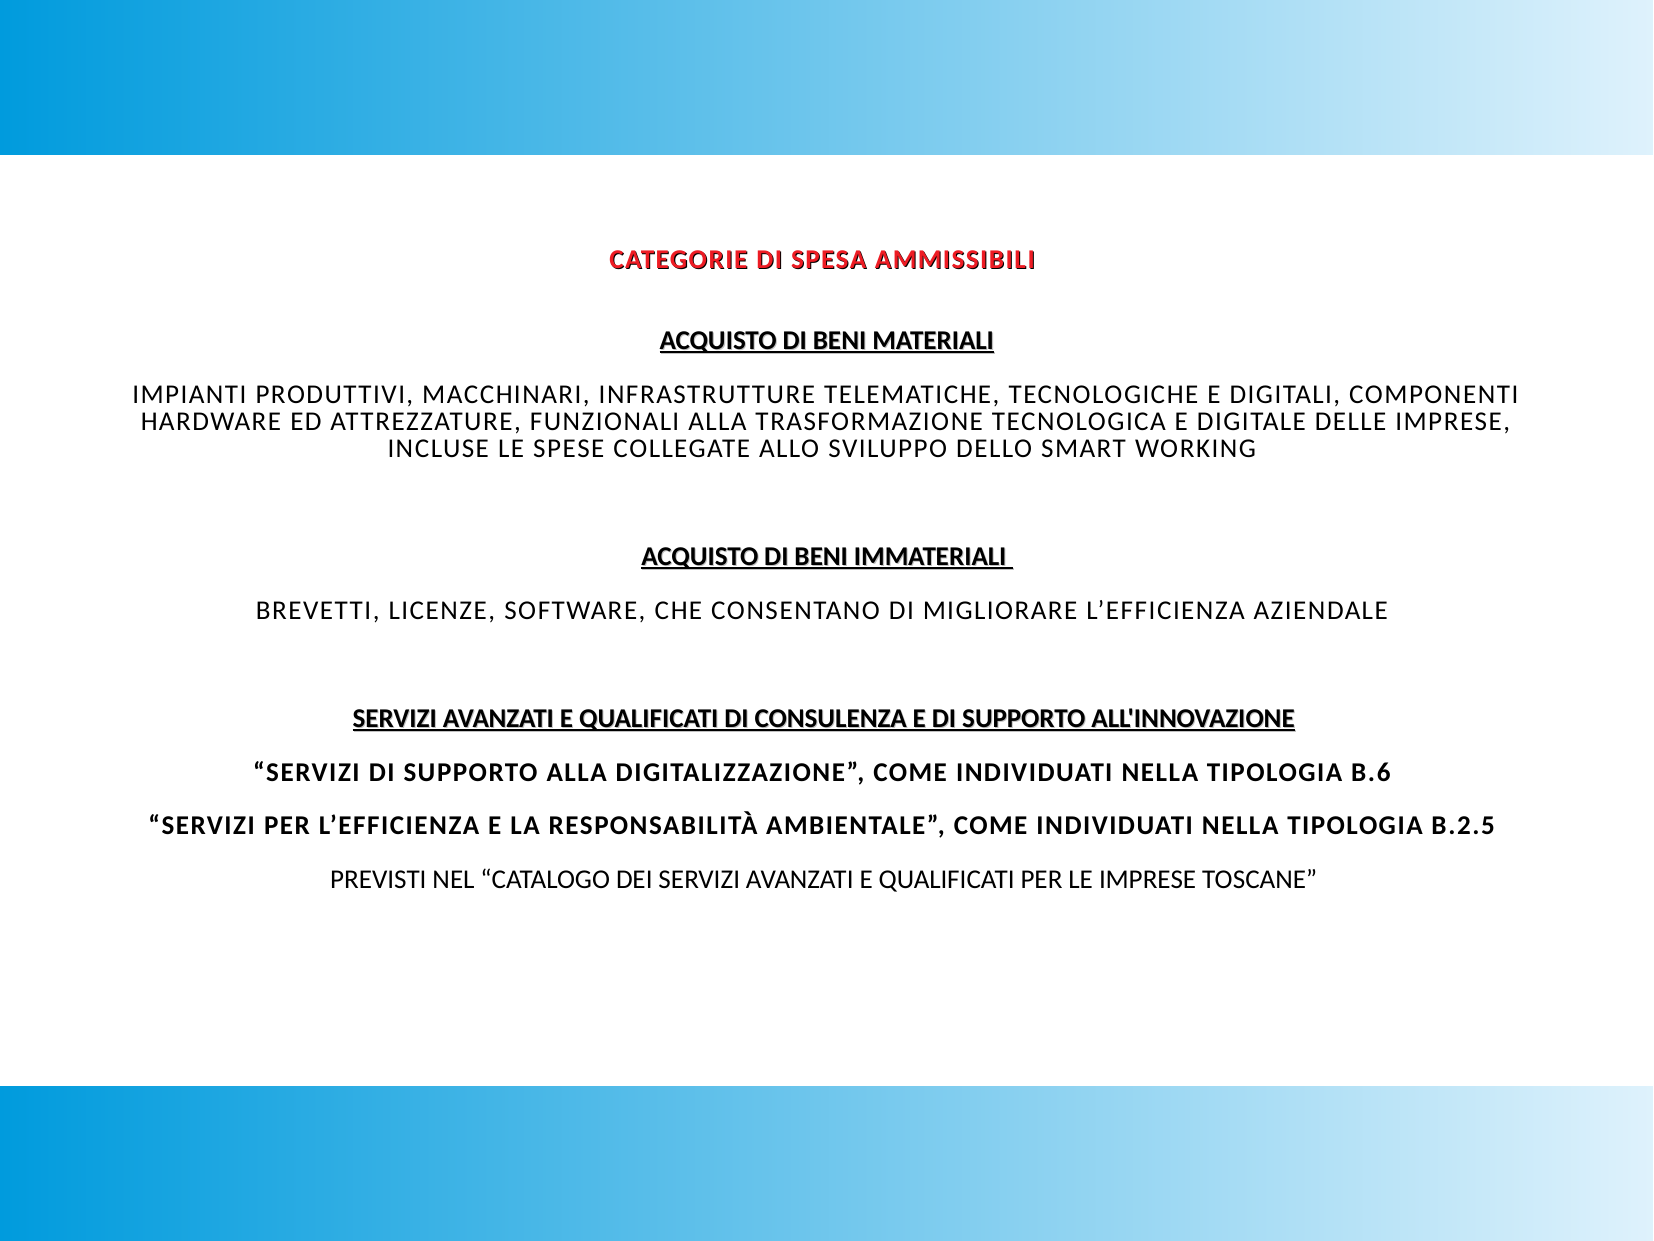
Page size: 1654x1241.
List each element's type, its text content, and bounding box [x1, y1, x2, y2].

list CATEGORIE DI SPESA AMMISSIBILI ACQUISTO DI BENI MATERIALI IMPIANTI PRODUTTIVI, MACCHINARI, INFRASTRUTTURE TELEMATICHE, TECNOLOGICHE E DIGITALI, COMPONENTI HARDWARE ED ATTREZZATURE, FUNZIONALI ALLA TRASFORMAZIONE TECNOLOGICA E DIGITALE DELLE IMPRESE, INCLUSE LE SPESE COLLEGATE ALLO SVILUPPO DELLO SMART WORKING ACQUISTO DI BENI IMMATERIALI BREVETTI, LICENZE, SOFTWARE, CHE CONSENTANO DI MIGLIORARE L’EFFICIENZA AZIENDALE SERVIZI AVANZATI E QUALIFICATI DI CONSULENZA E DI SUPPORTO ALL'INNOVAZIONE “SERVIZI DI SUPPORTO ALLA DIGITALIZZAZIONE”, COME INDIVIDUATI NELLA TIPOLOGIA B.6 “SERVIZI PER L’EFFICIENZA E LA RESPONSABILITÀ AMBIENTALE”, COME INDIVIDUATI NELLA TIPOLOGIA B.2.5 PREVISTI NEL “CATALOGO DEI SERVIZI AVANZATI E QUALIFICATI PER LE IMPRESE TOSCANE” [47, 248, 1536, 1087]
